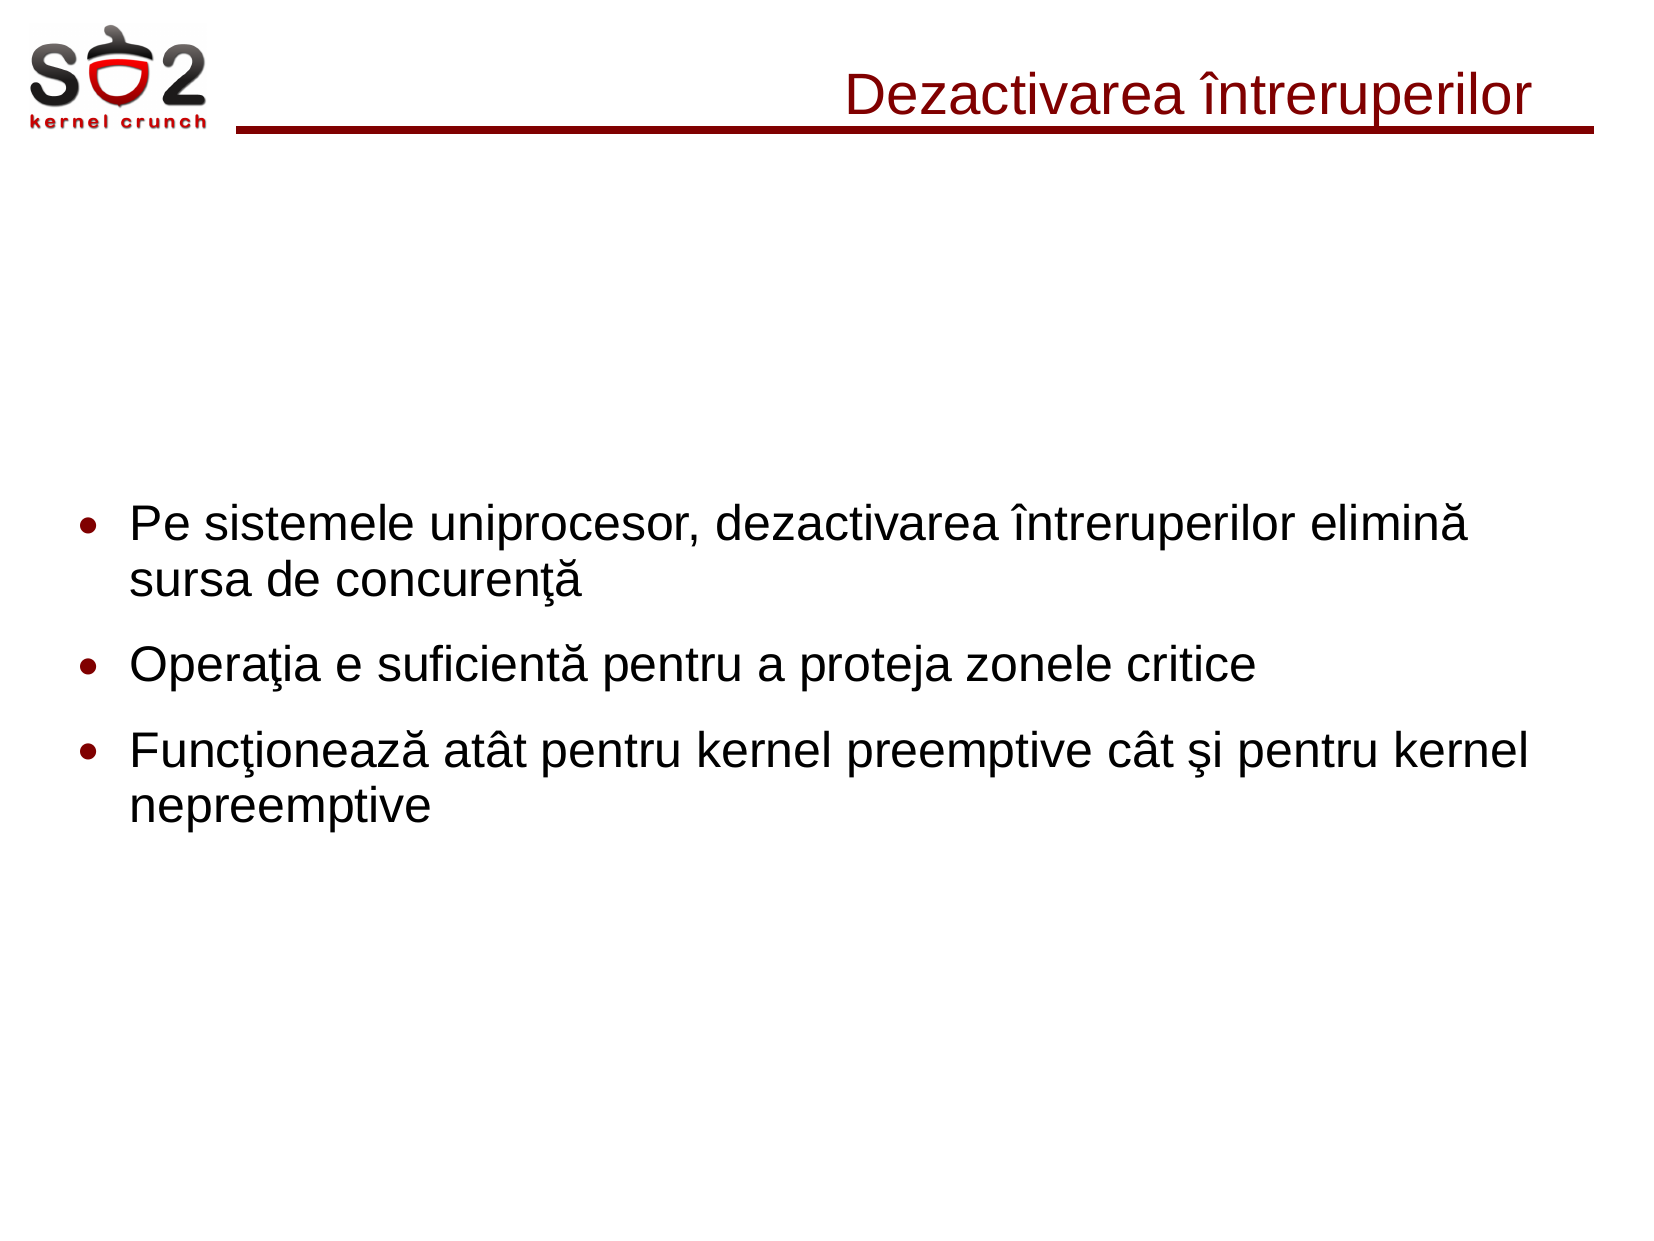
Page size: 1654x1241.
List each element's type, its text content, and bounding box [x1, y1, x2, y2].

title Dezactivarea întreruperilor [121, 11, 1534, 177]
list Pe sistemele uniprocesor, dezactivarea întreruperilor elimină sursa de concurenţă Operaţia e suficientă pentru a proteja zonele critice Funcţionează atât pentru kernel preemptive cât şi pentru kernel nepreemptive [59, 177, 1595, 1152]
picture [29, 23, 121, 130]
